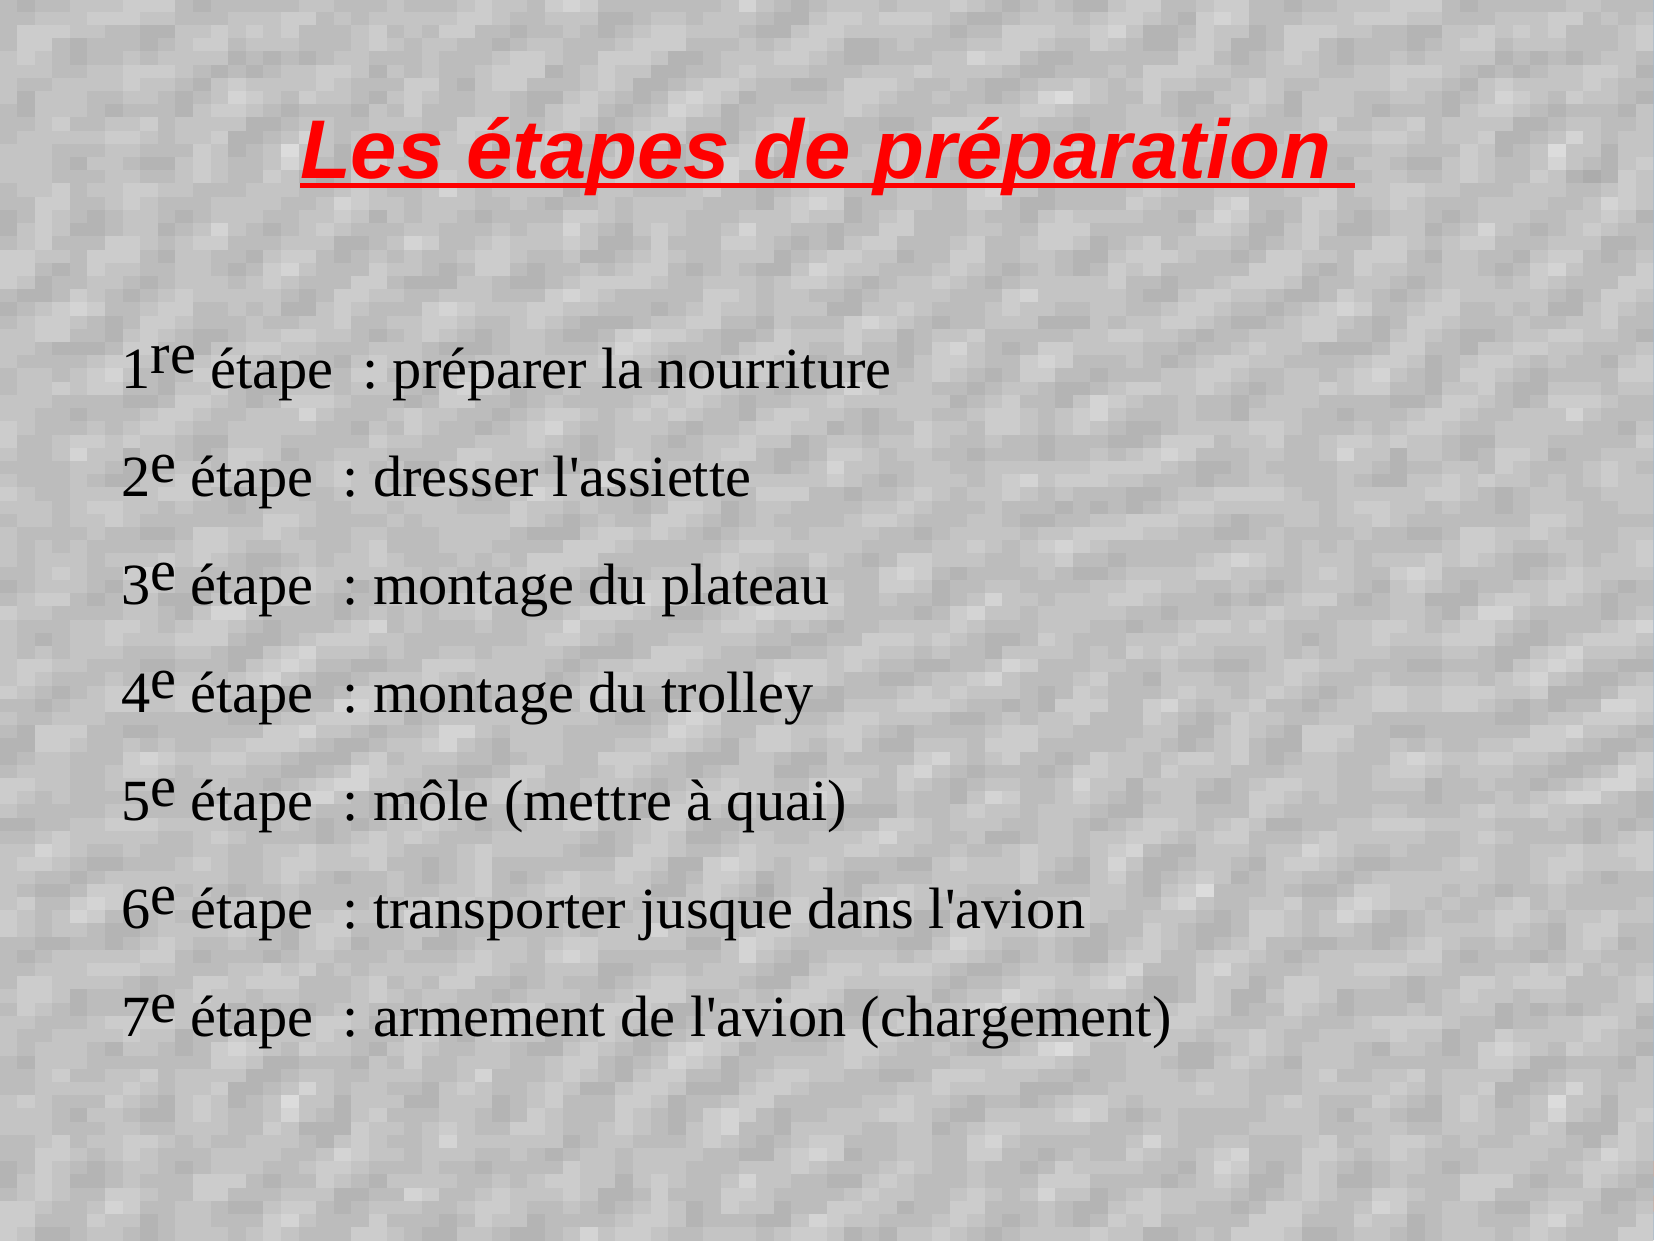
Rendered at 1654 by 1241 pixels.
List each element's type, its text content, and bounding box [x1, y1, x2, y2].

list 1re étape : préparer la nourriture 2e étape : dresser l'assiette 3e étape : montage du plateau 4e étape : montage du trolley 5e étape : môle (mettre à quai) 6e étape : transporter jusque dans l'avion 7e étape : armement de l'avion (chargement) [121, 322, 1561, 1132]
picture [0, 0, 1654, 1241]
title Les étapes de préparation [121, 46, 1534, 254]
